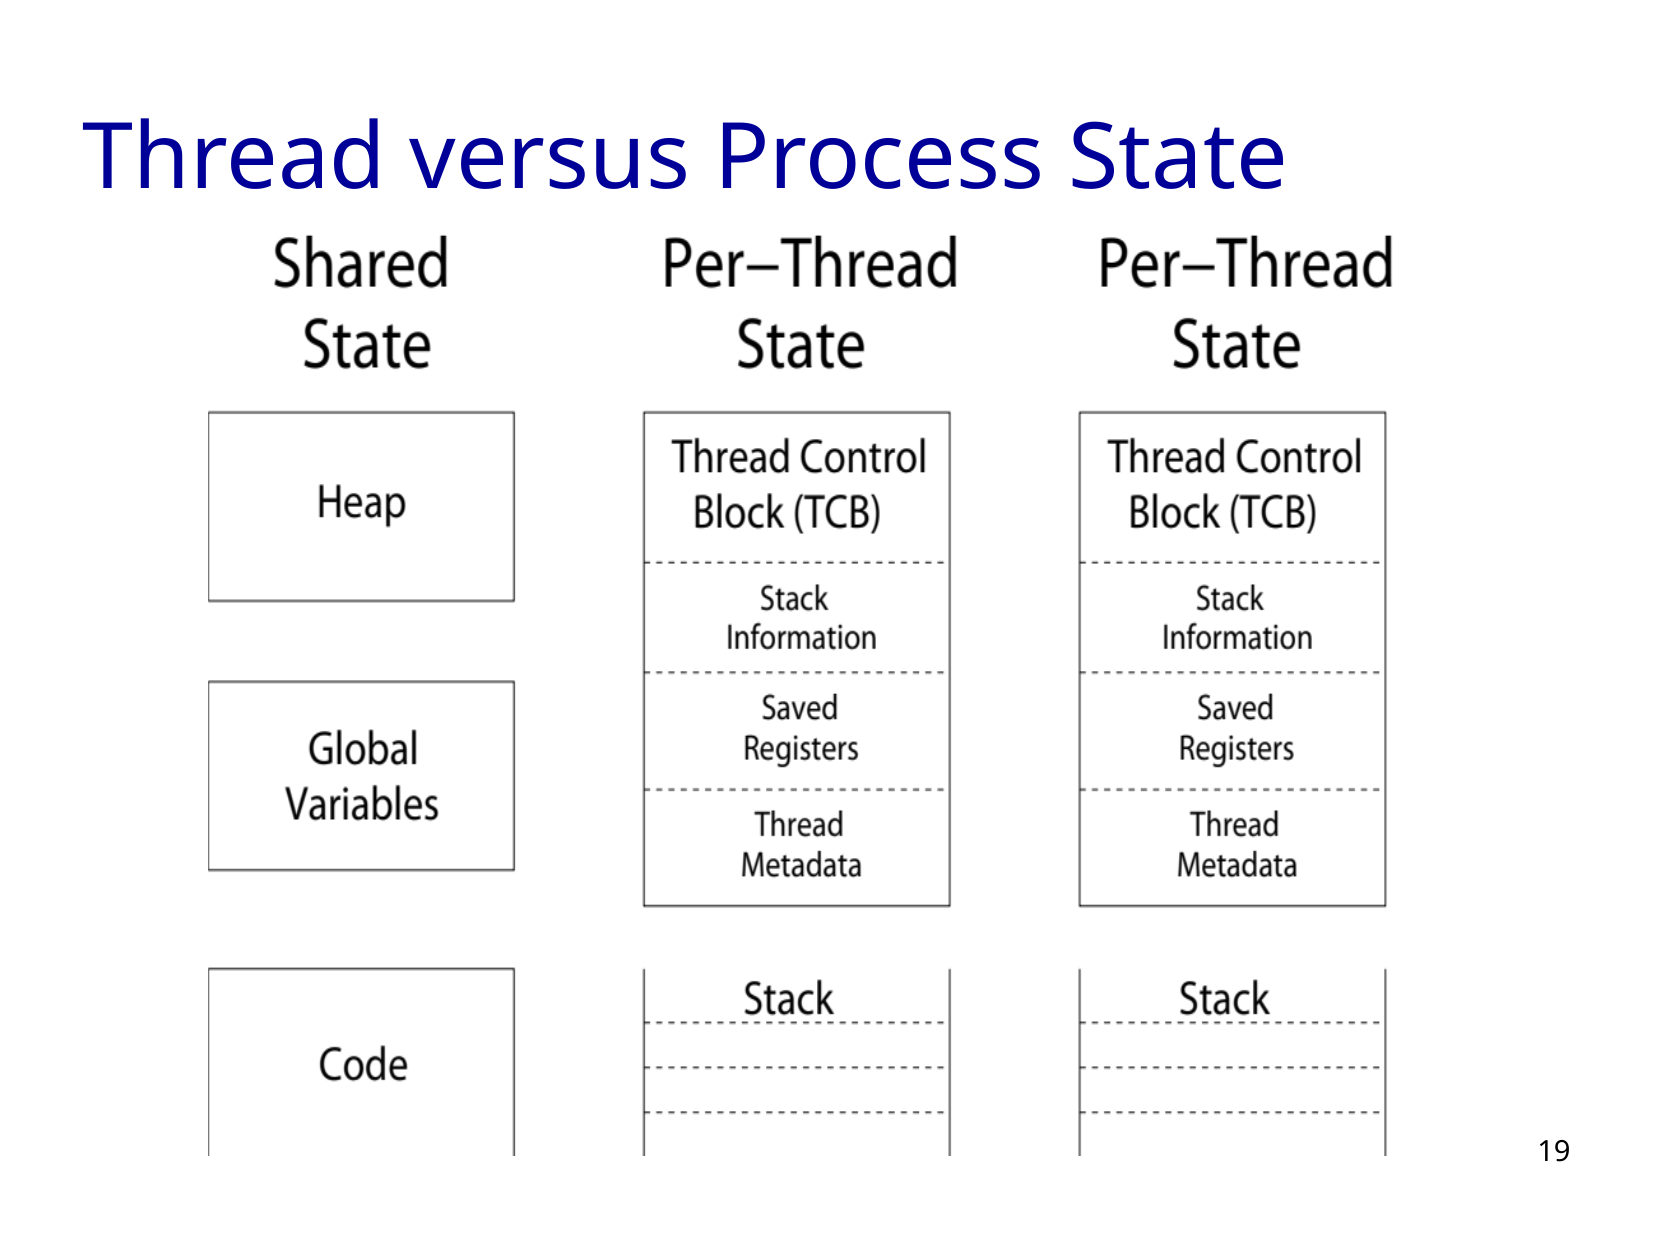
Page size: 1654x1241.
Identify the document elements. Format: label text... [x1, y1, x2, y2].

picture [81, 227, 1521, 1156]
title Thread versus Process State [82, 49, 1571, 257]
